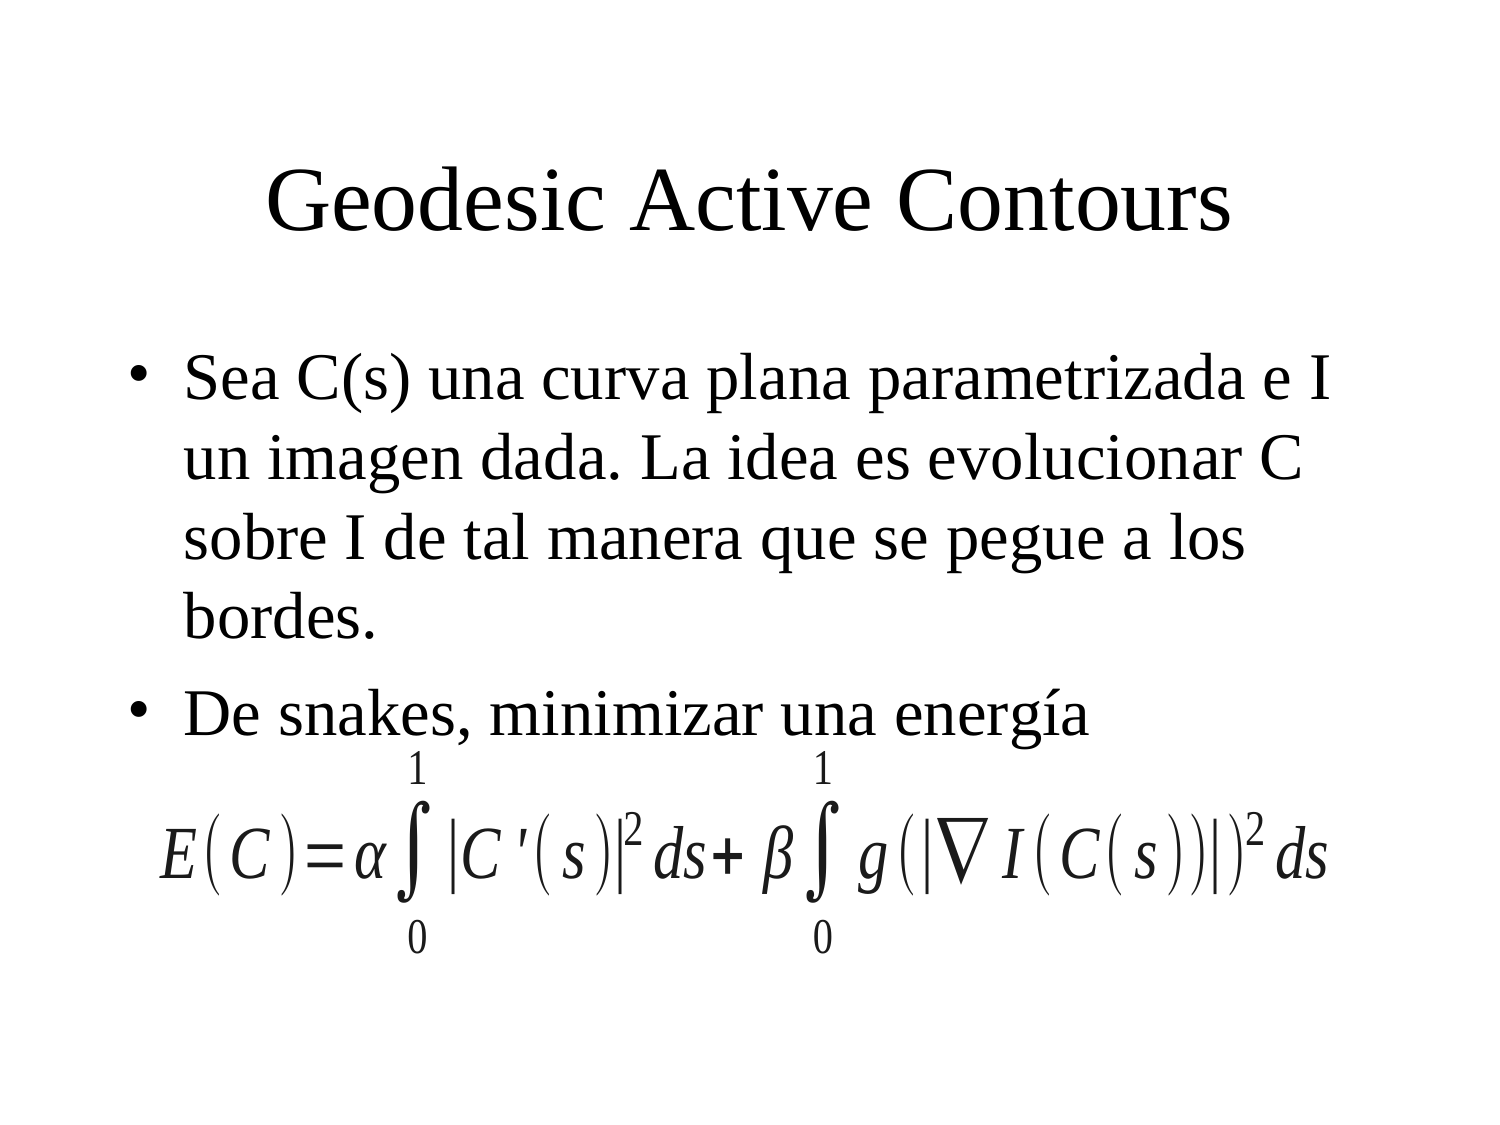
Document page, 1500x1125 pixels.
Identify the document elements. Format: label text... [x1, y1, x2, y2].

chart [141, 741, 1351, 966]
text_box Sea C(s) una curva plana parametrizada e I un imagen dada. La idea es evolucionar C sobre I de tal manera que se pegue a los bordes. De snakes, minimizar una energía [112, 324, 1388, 1001]
text_box Geodesic Active Contours [112, 99, 1388, 288]
